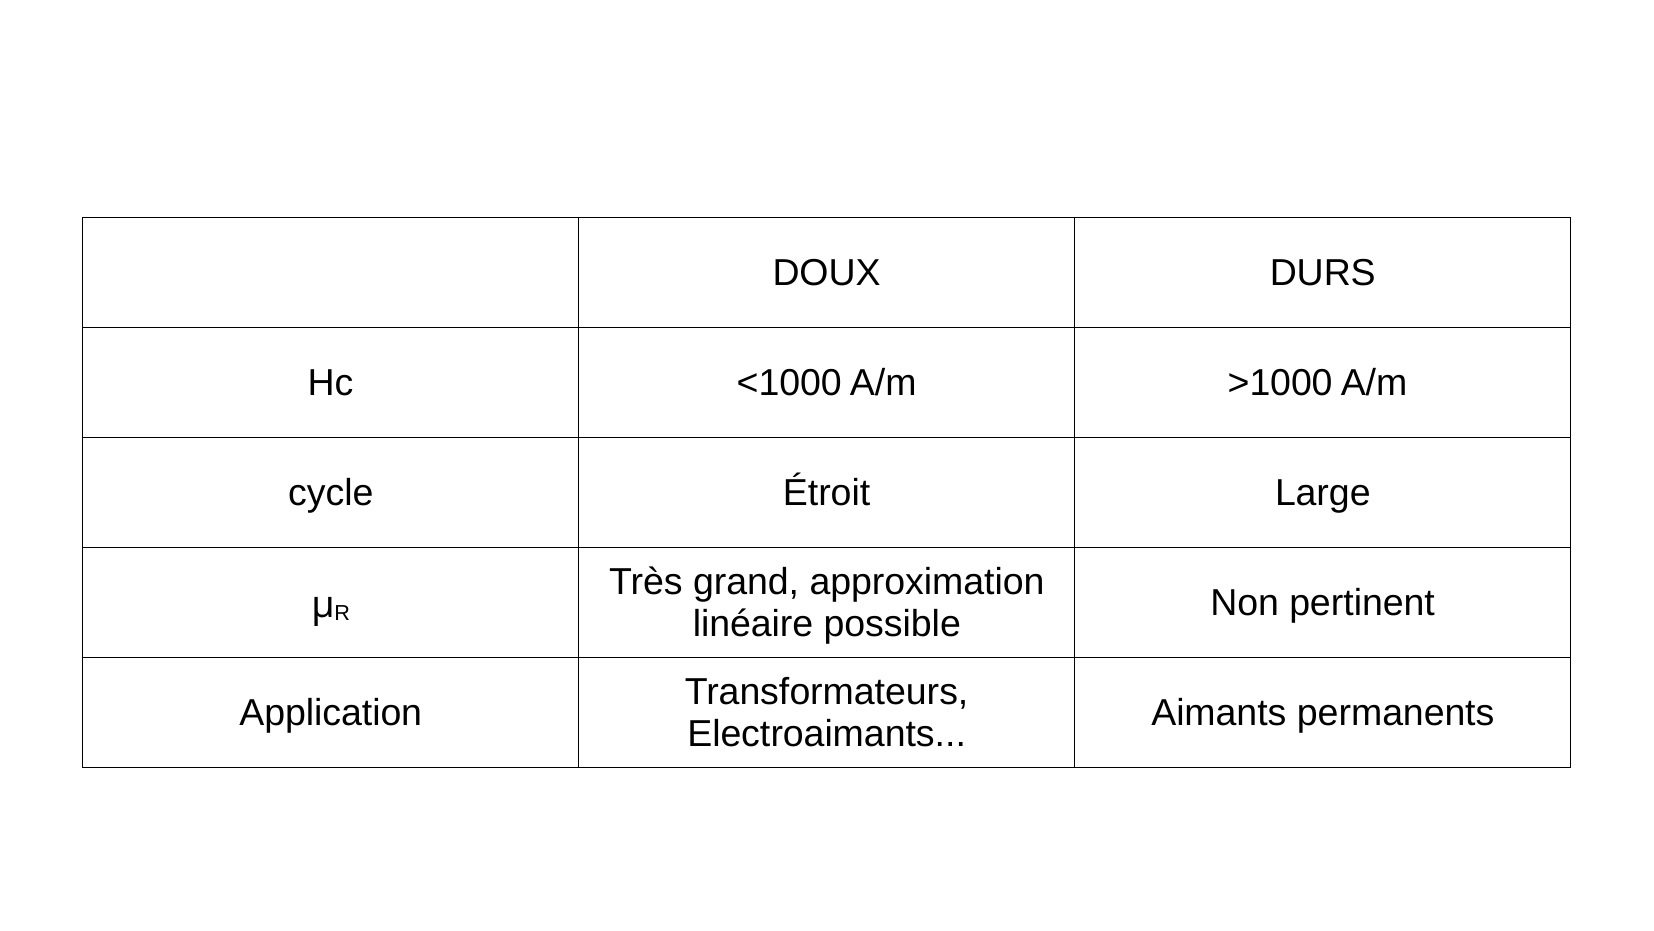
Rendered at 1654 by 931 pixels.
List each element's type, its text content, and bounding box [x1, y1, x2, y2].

table_cell Aimants permanents [1075, 658, 1570, 767]
table_cell cycle [83, 438, 578, 547]
table_cell Large [1075, 438, 1570, 547]
table_cell Très grand, approximation linéaire possible [579, 548, 1074, 657]
table_cell Transformateurs, Electroaimants... [579, 658, 1074, 767]
table_cell >1000 A/m [1075, 328, 1570, 437]
table_cell Hc [83, 328, 578, 437]
table_cell Non pertinent [1075, 548, 1570, 657]
table_header DURS [1075, 218, 1570, 327]
table_header [83, 218, 578, 327]
table_header DOUX [579, 218, 1074, 327]
table_cell Application [83, 658, 578, 767]
table_cell Étroit [579, 438, 1074, 547]
table_cell <1000 A/m [579, 328, 1074, 437]
table_cell μR [83, 548, 578, 657]
